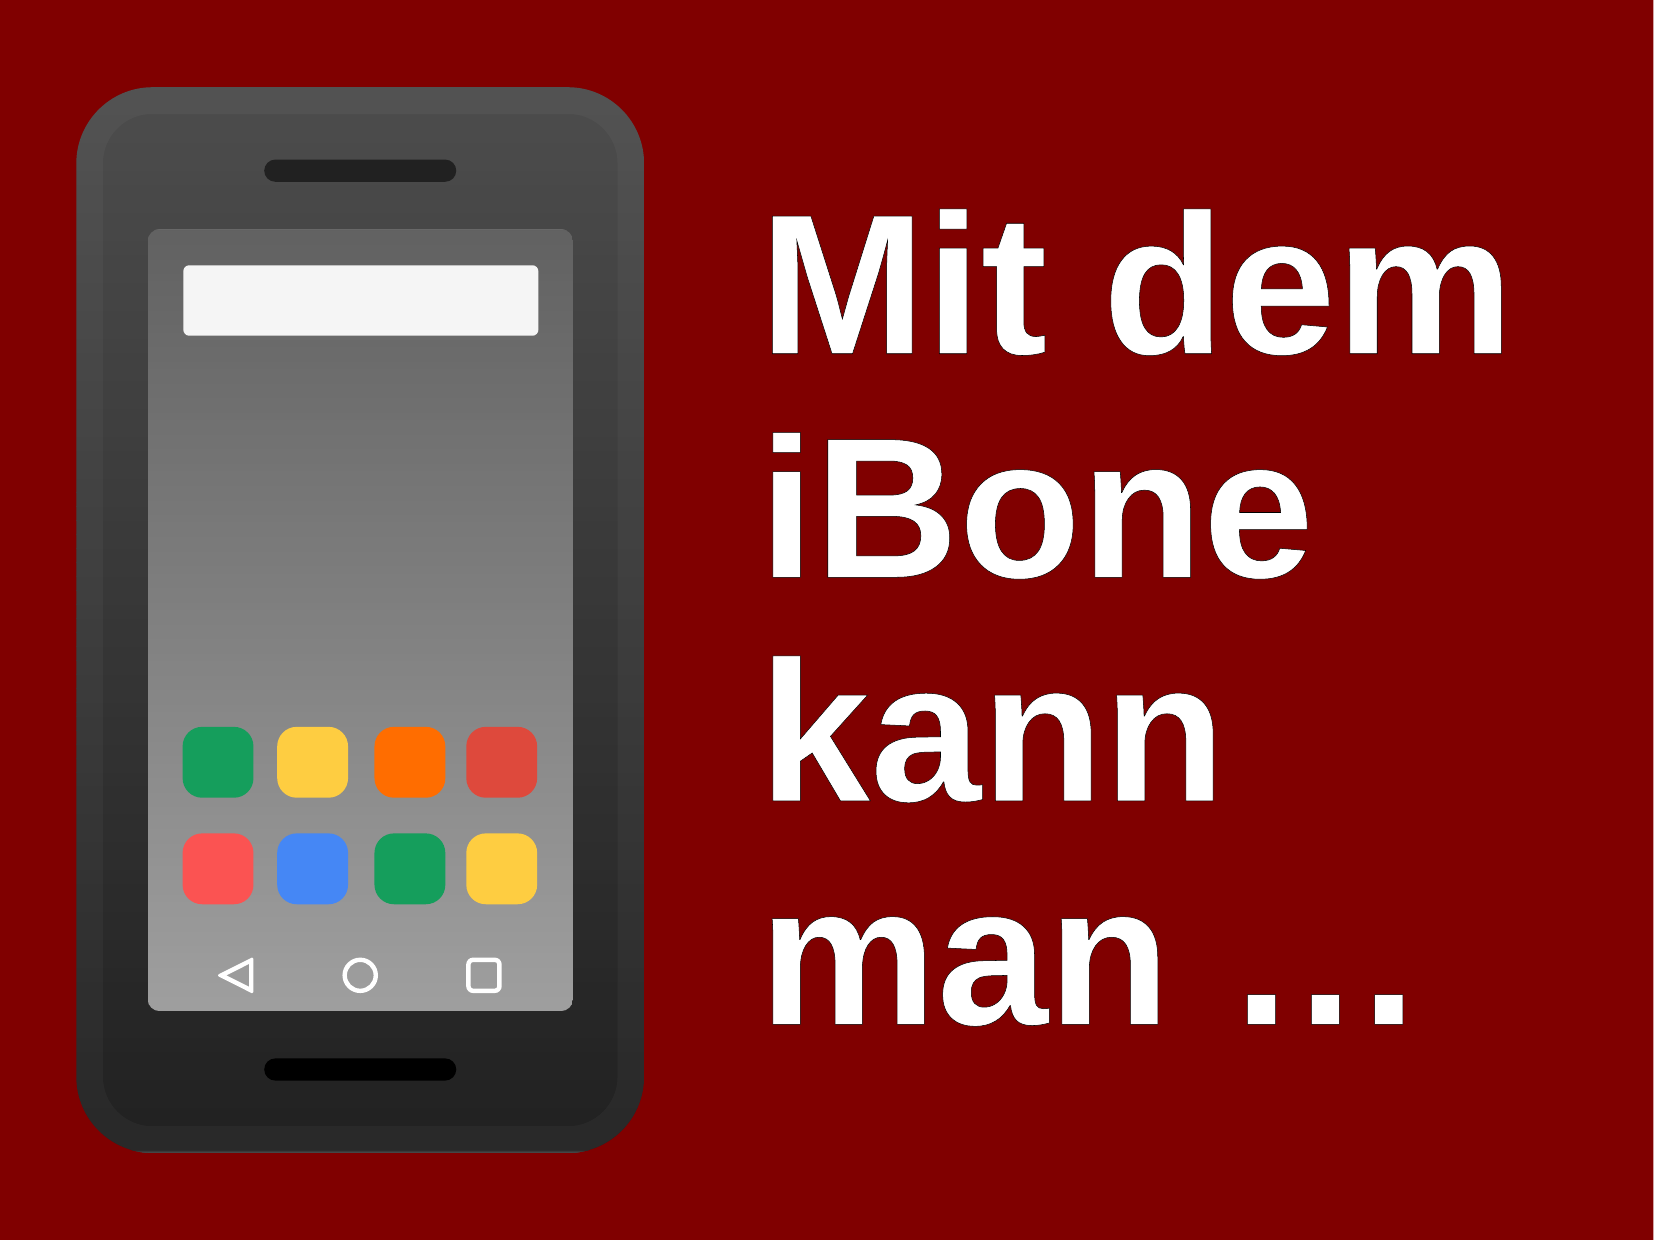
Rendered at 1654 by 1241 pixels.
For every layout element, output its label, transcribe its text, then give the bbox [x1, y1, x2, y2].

text_box Mit dem iBone kann man … [744, 165, 1560, 1075]
picture [0, 47, 934, 1193]
